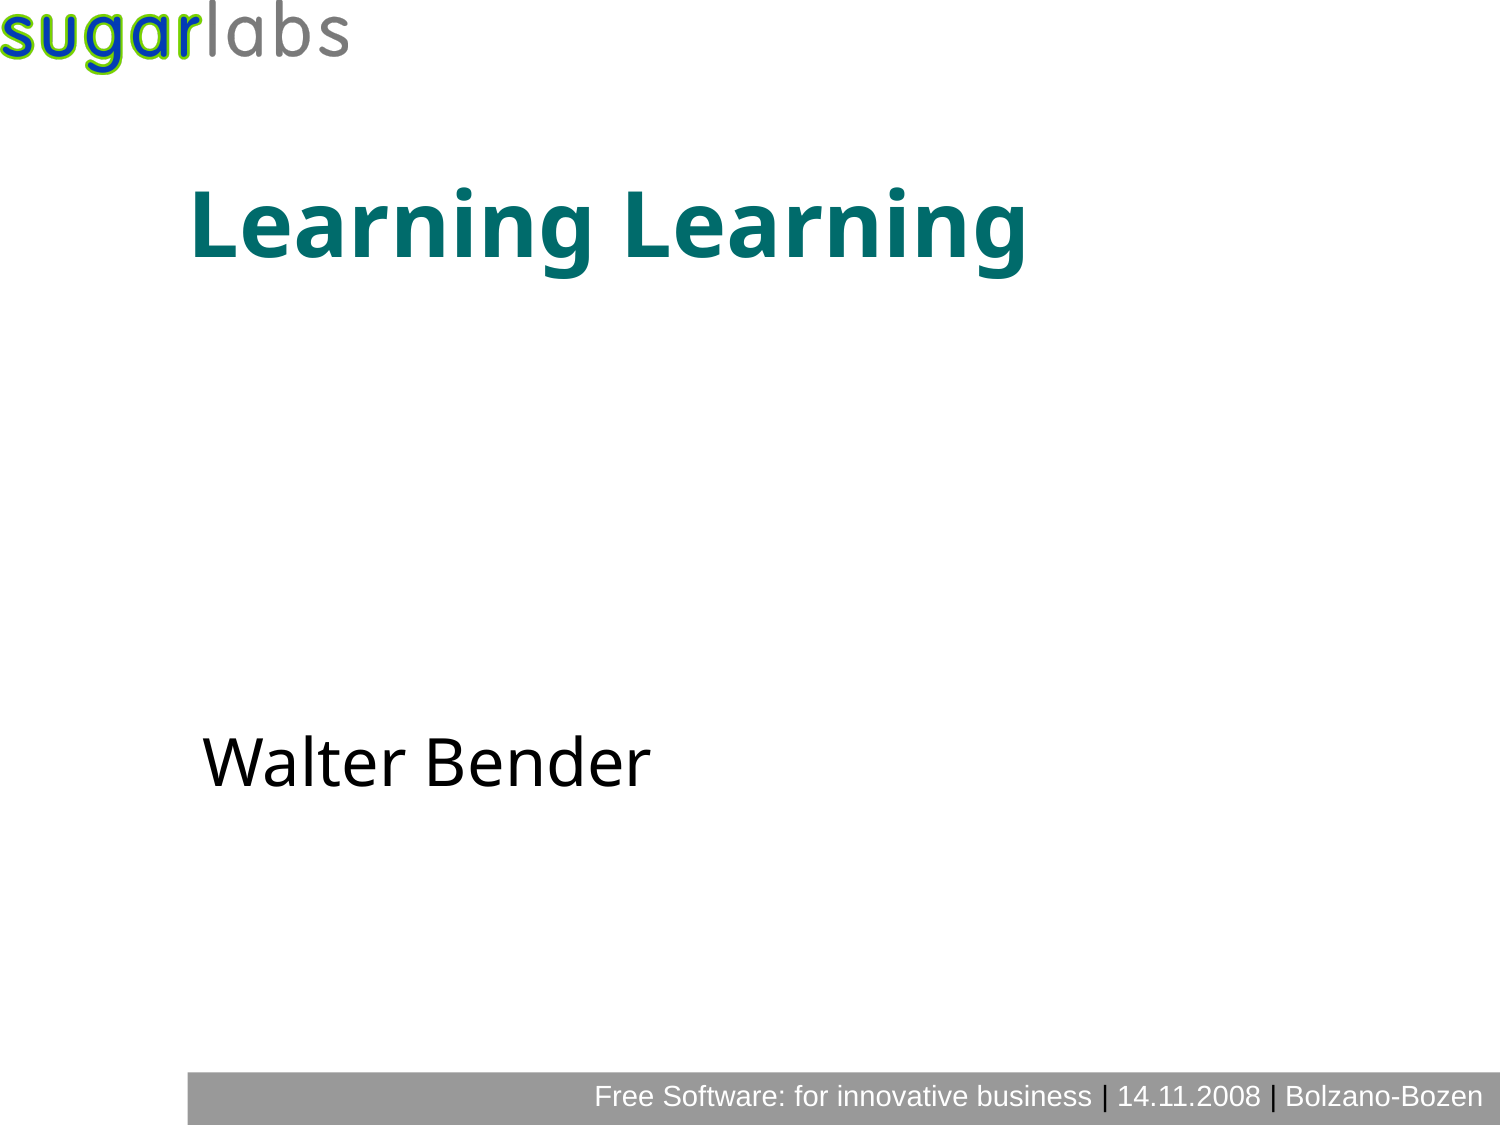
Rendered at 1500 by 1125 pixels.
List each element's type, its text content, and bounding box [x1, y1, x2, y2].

subtitle Walter Bender [187, 337, 1500, 1028]
picture [0, 0, 348, 75]
title Learning Learning [187, 75, 1462, 348]
